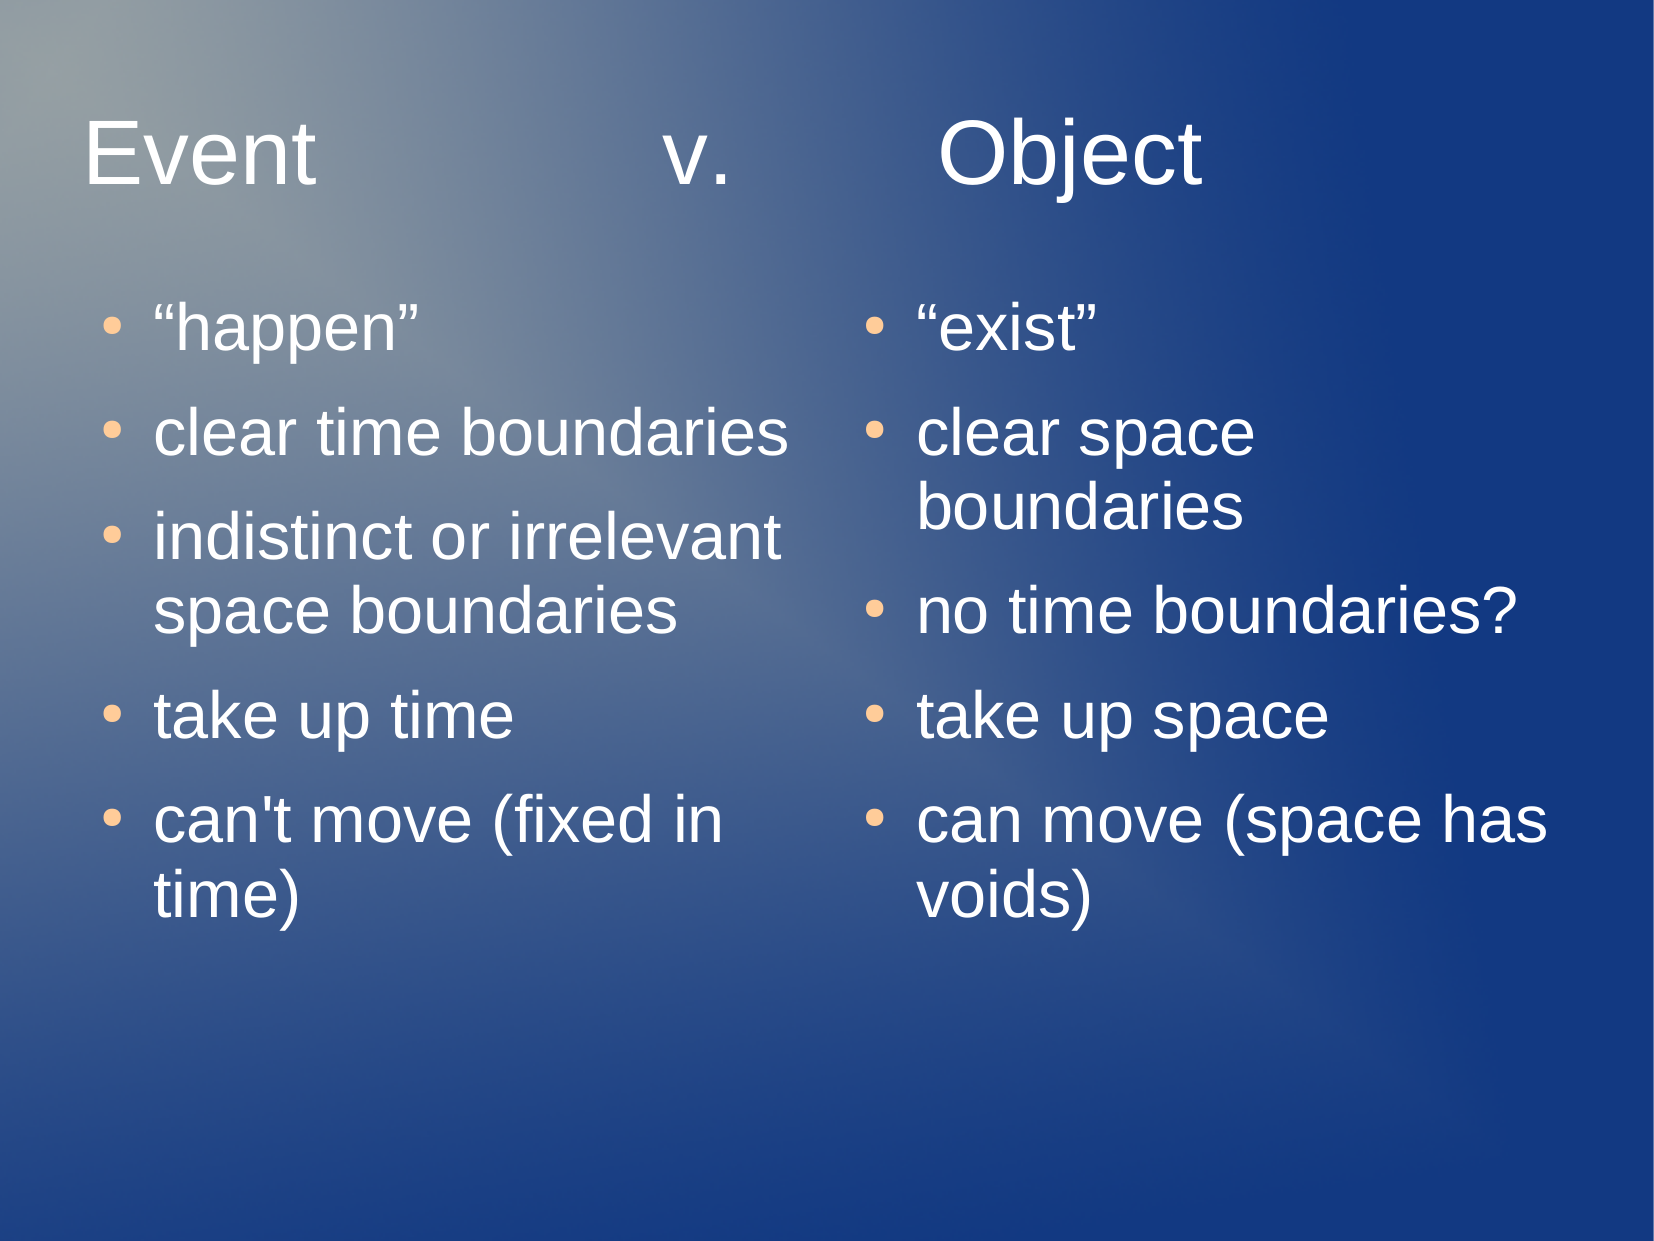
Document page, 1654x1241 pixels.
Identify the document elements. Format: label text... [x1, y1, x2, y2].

list “exist” clear space boundaries no time boundaries? take up space can move (space has voids) [845, 290, 1572, 1094]
list “happen” clear time boundaries indistinct or irrelevant space boundaries take up time can't move (fixed in time) [82, 290, 809, 1109]
title Event v. Object [82, 49, 1571, 257]
picture [0, 0, 1654, 1241]
